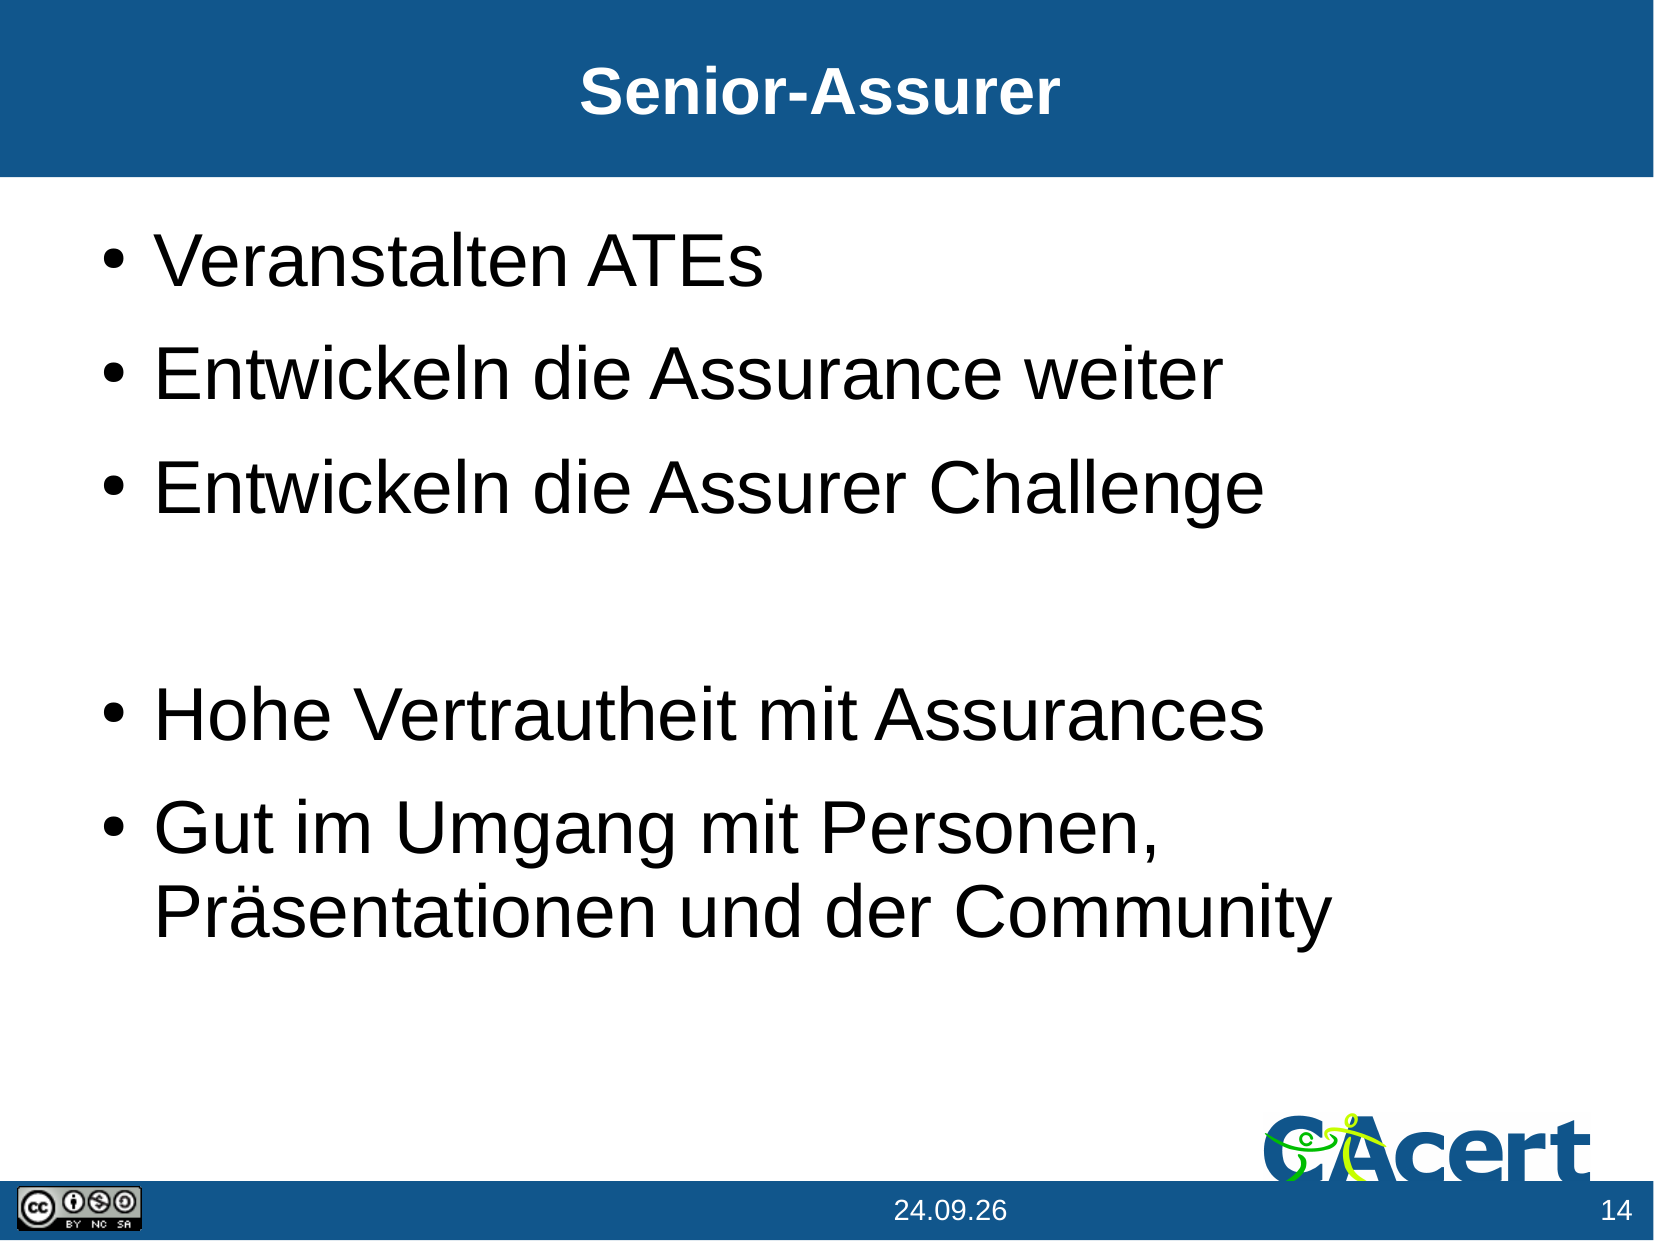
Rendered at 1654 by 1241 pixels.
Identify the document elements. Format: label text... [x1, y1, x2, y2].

picture [17, 1186, 142, 1231]
title Senior-Assurer [76, 17, 1565, 166]
picture [1263, 1112, 1591, 1181]
list Veranstalten ATEs Entwickeln die Assurance weiter Entwickeln die Assurer Challenge Hohe Vertrautheit mit Assurances Gut im Umgang mit Personen, Präsentationen und der Community [82, 218, 1571, 1091]
